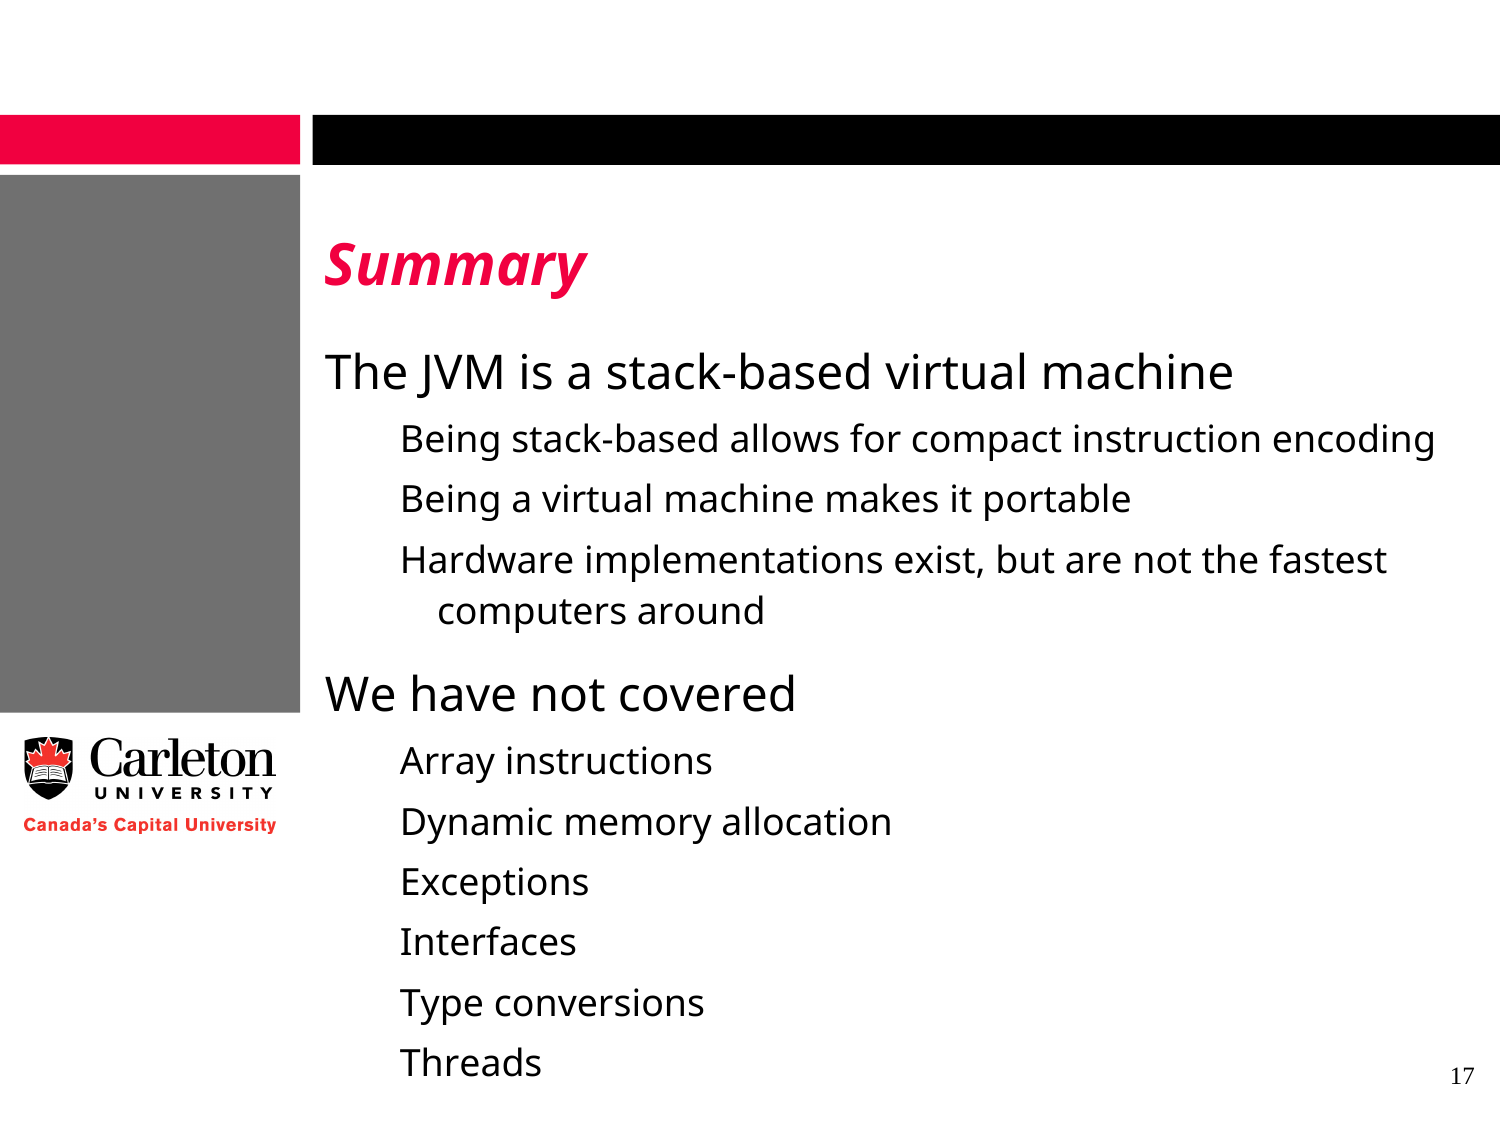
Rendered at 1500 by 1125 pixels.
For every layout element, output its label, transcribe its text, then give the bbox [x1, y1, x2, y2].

title Summary [324, 194, 1450, 324]
picture [24, 737, 276, 834]
list The JVM is a stack-based virtual machine Being stack-based allows for compact instruction encoding Being a virtual machine makes it portable Hardware implementations exist, but are not the fastest computers around We have not covered Array instructions Dynamic memory allocation Exceptions Interfaces Type conversions Threads [324, 324, 1450, 1036]
